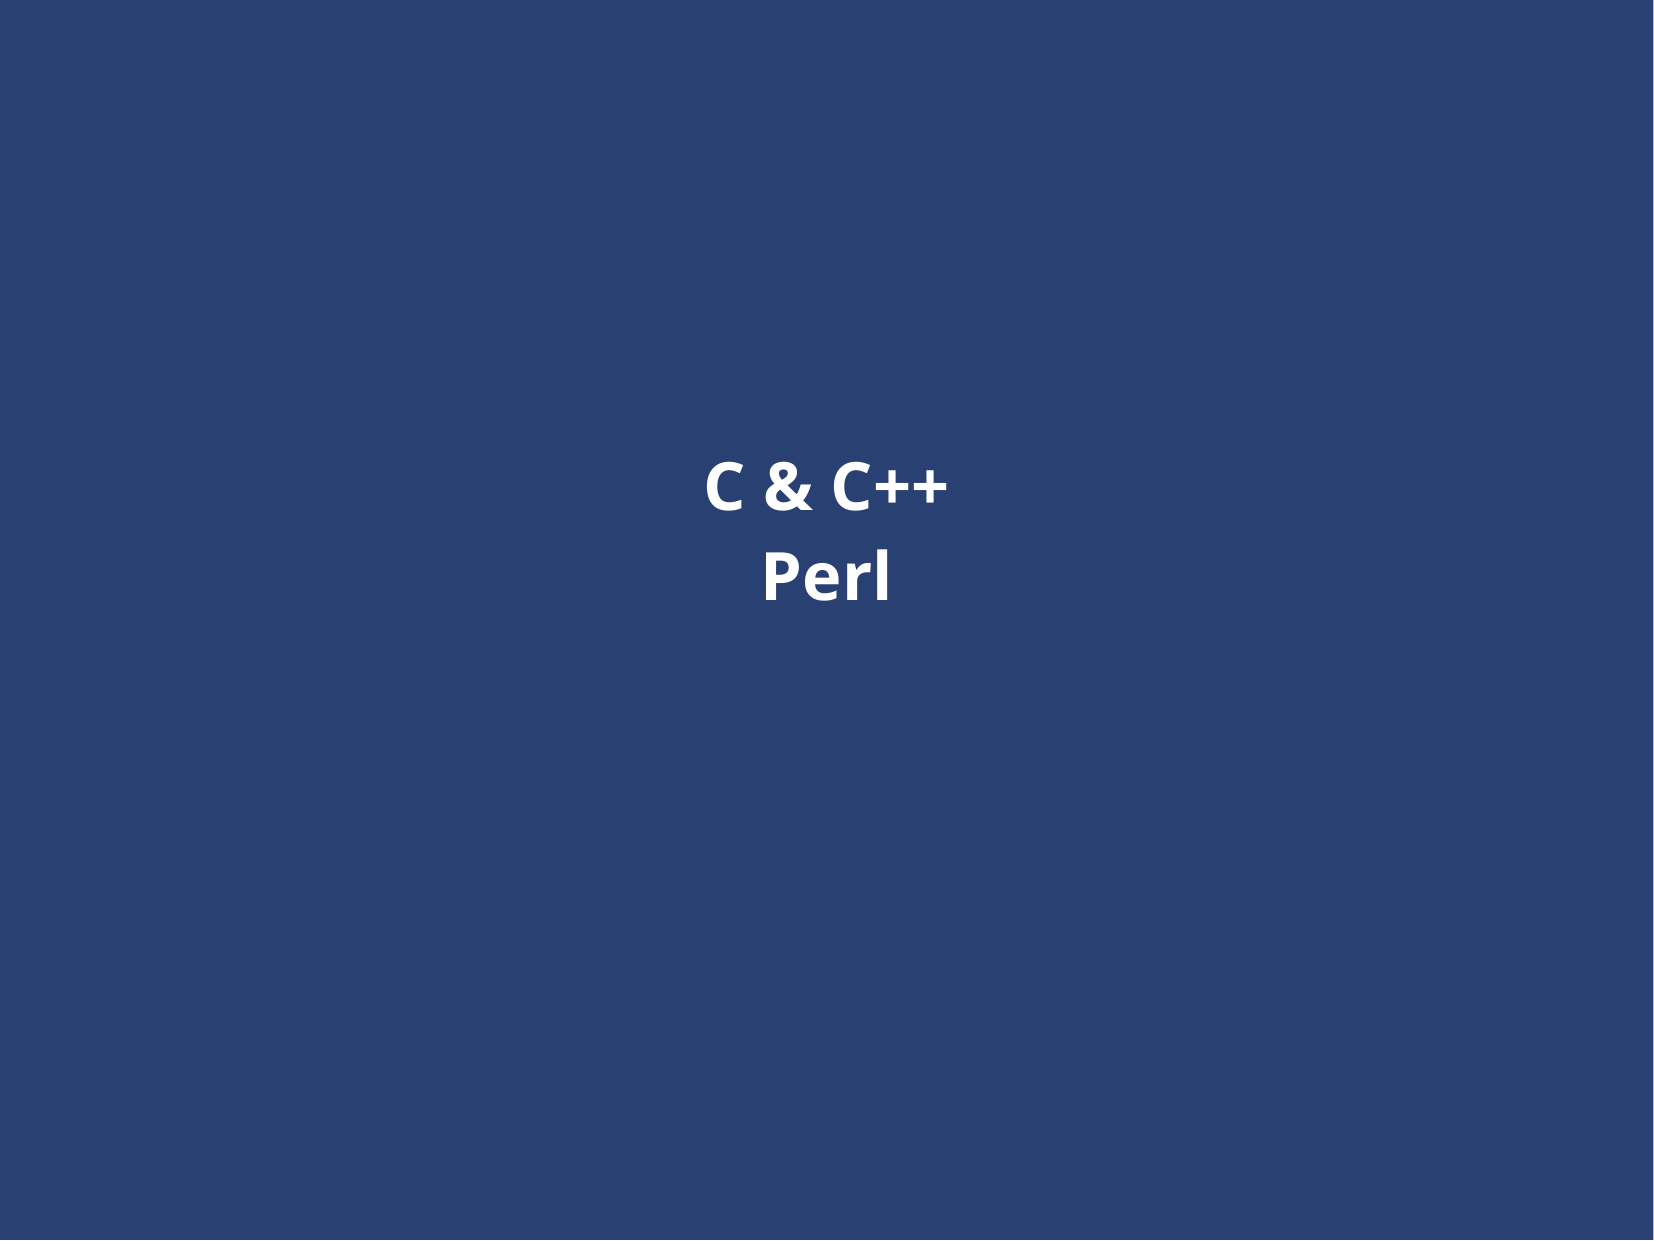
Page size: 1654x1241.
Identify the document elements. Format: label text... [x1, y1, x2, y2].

subtitle C & C++ Perl [82, 49, 1571, 1109]
